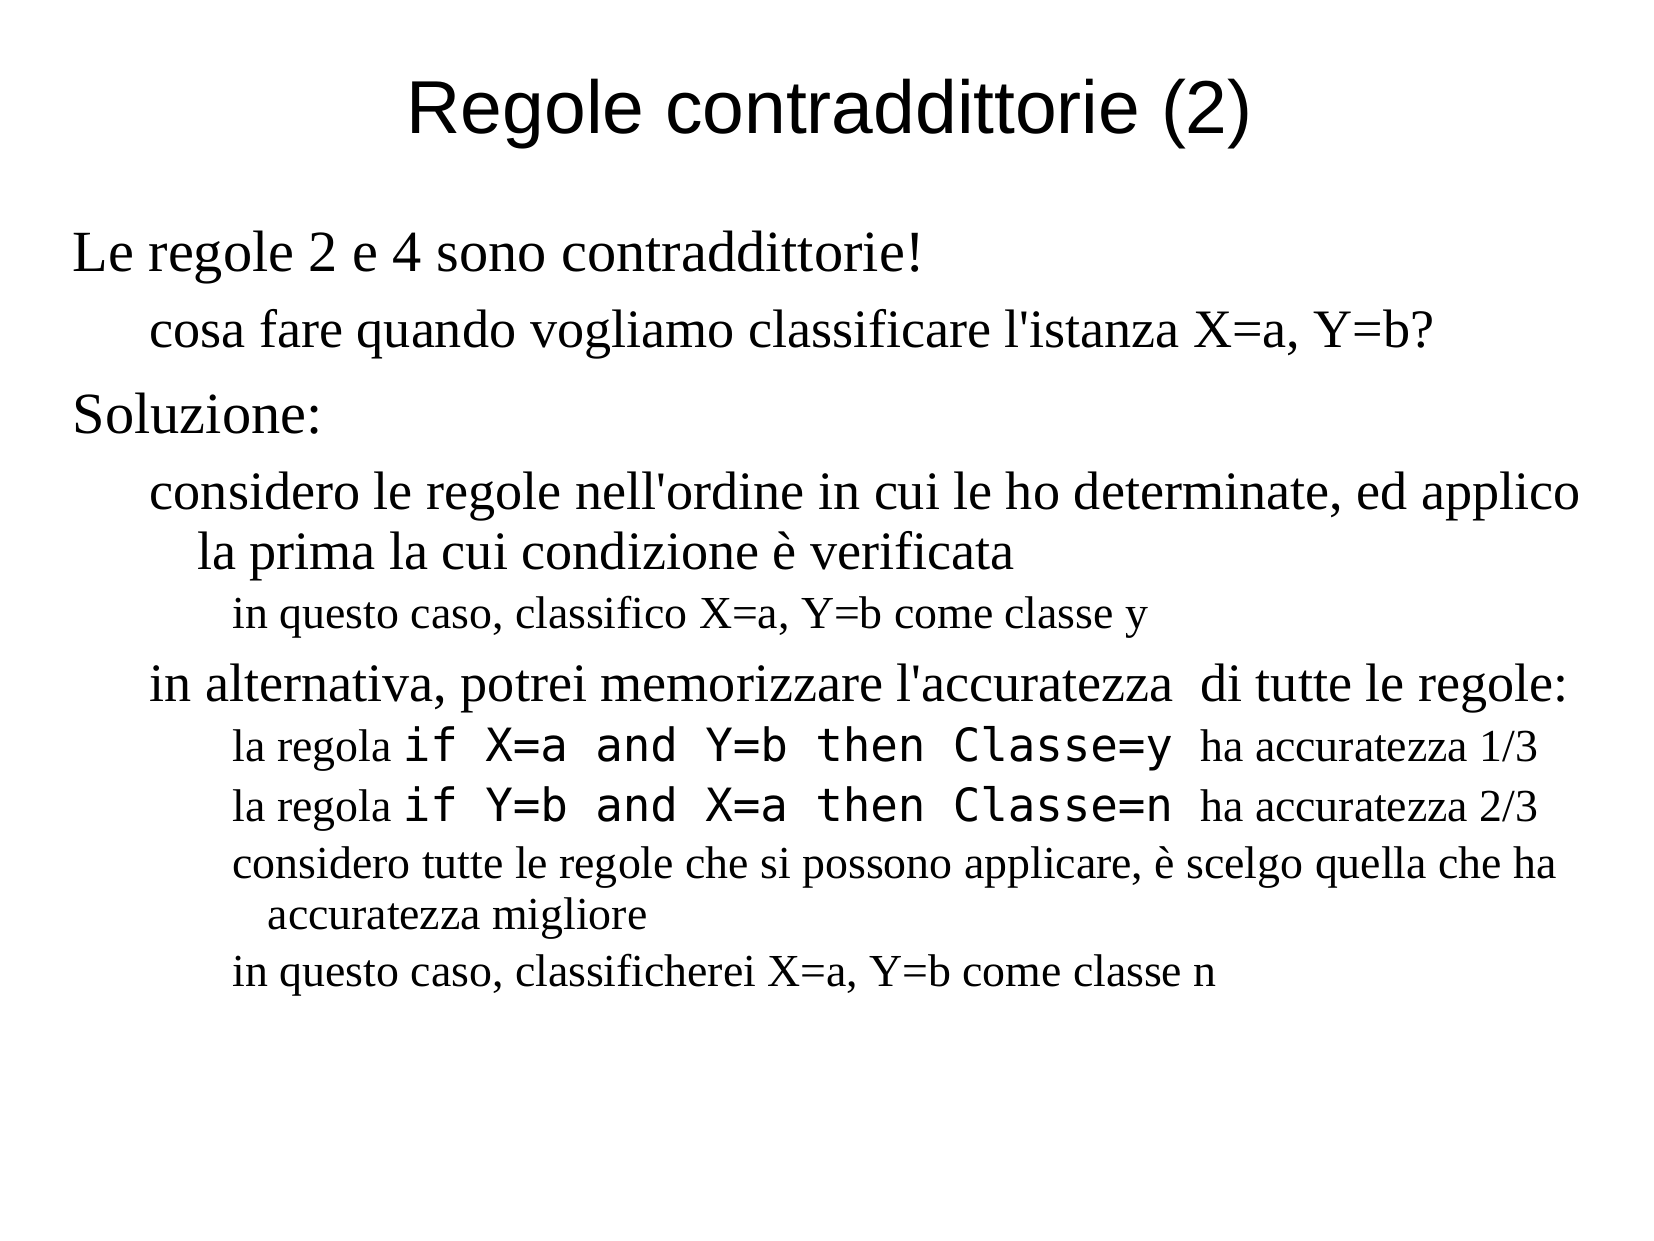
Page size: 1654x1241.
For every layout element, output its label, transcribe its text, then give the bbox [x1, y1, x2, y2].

title Regole contraddittorie (2) [52, 42, 1608, 173]
list Le regole 2 e 4 sono contraddittorie! cosa fare quando vogliamo classificare l'istanza X=a, Y=b? Soluzione: considero le regole nell'ordine in cui le ho determinate, ed applico la prima la cui condizione è verificata in questo caso, classifico X=a, Y=b come classe y in alternativa, potrei memorizzare l'accuratezza di tutte le regole: la regola if X=a and Y=b then Classe=y ha accuratezza 1/3 la regola if Y=b and X=a then Classe=n ha accuratezza 2/3 considero tutte le regole che si possono applicare, è scelgo quella che ha accuratezza migliore in questo caso, classificherei X=a, Y=b come classe n [55, 219, 1605, 1179]
